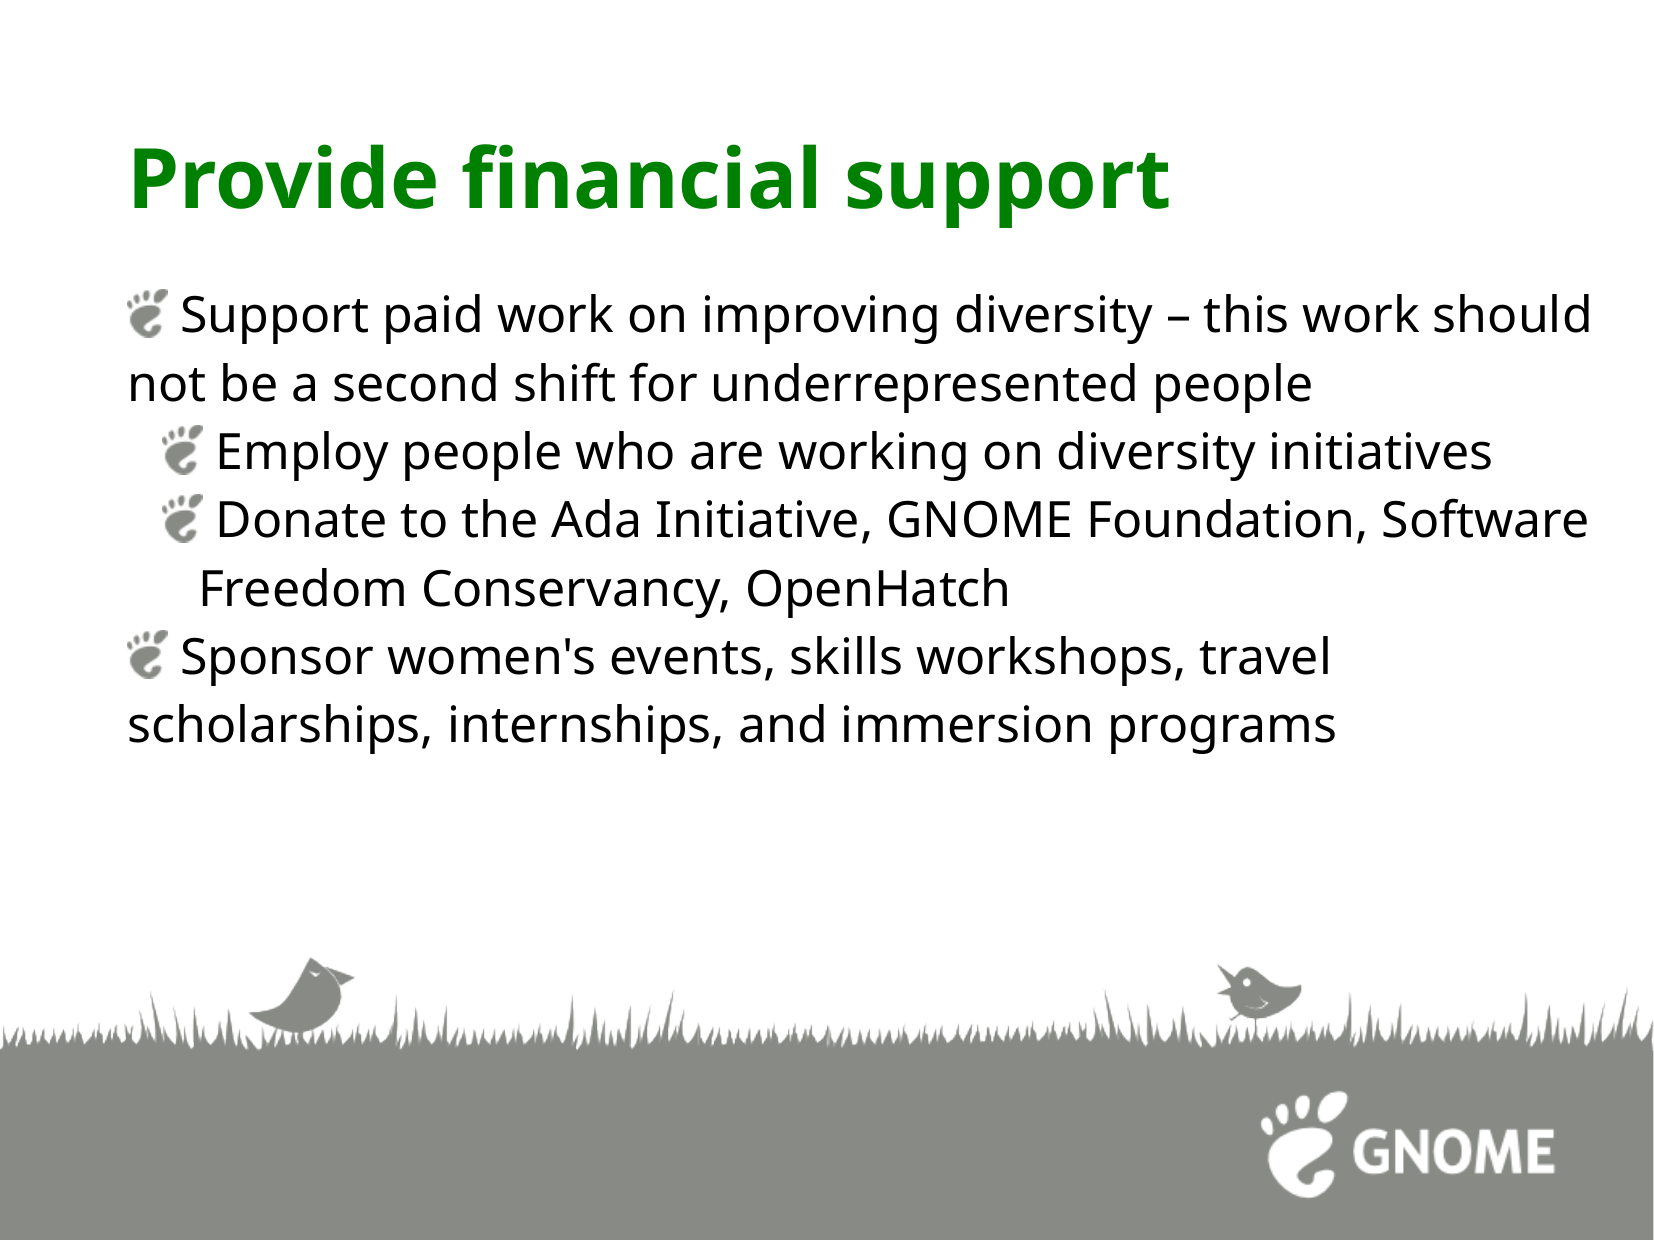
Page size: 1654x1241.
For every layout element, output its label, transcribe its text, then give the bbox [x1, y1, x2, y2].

text_box Provide financial support [112, 112, 1654, 239]
picture [0, 0, 1654, 1241]
text_box Support paid work on improving diversity – this work should not be a second shift for underrepresented people Employ people who are working on diversity initiatives Donate to the Ada Initiative, GNOME Foundation, Software Freedom Conservancy, OpenHatch Sponsor women's events, skills workshops, travel scholarships, internships, and immersion programs [112, 272, 1654, 976]
